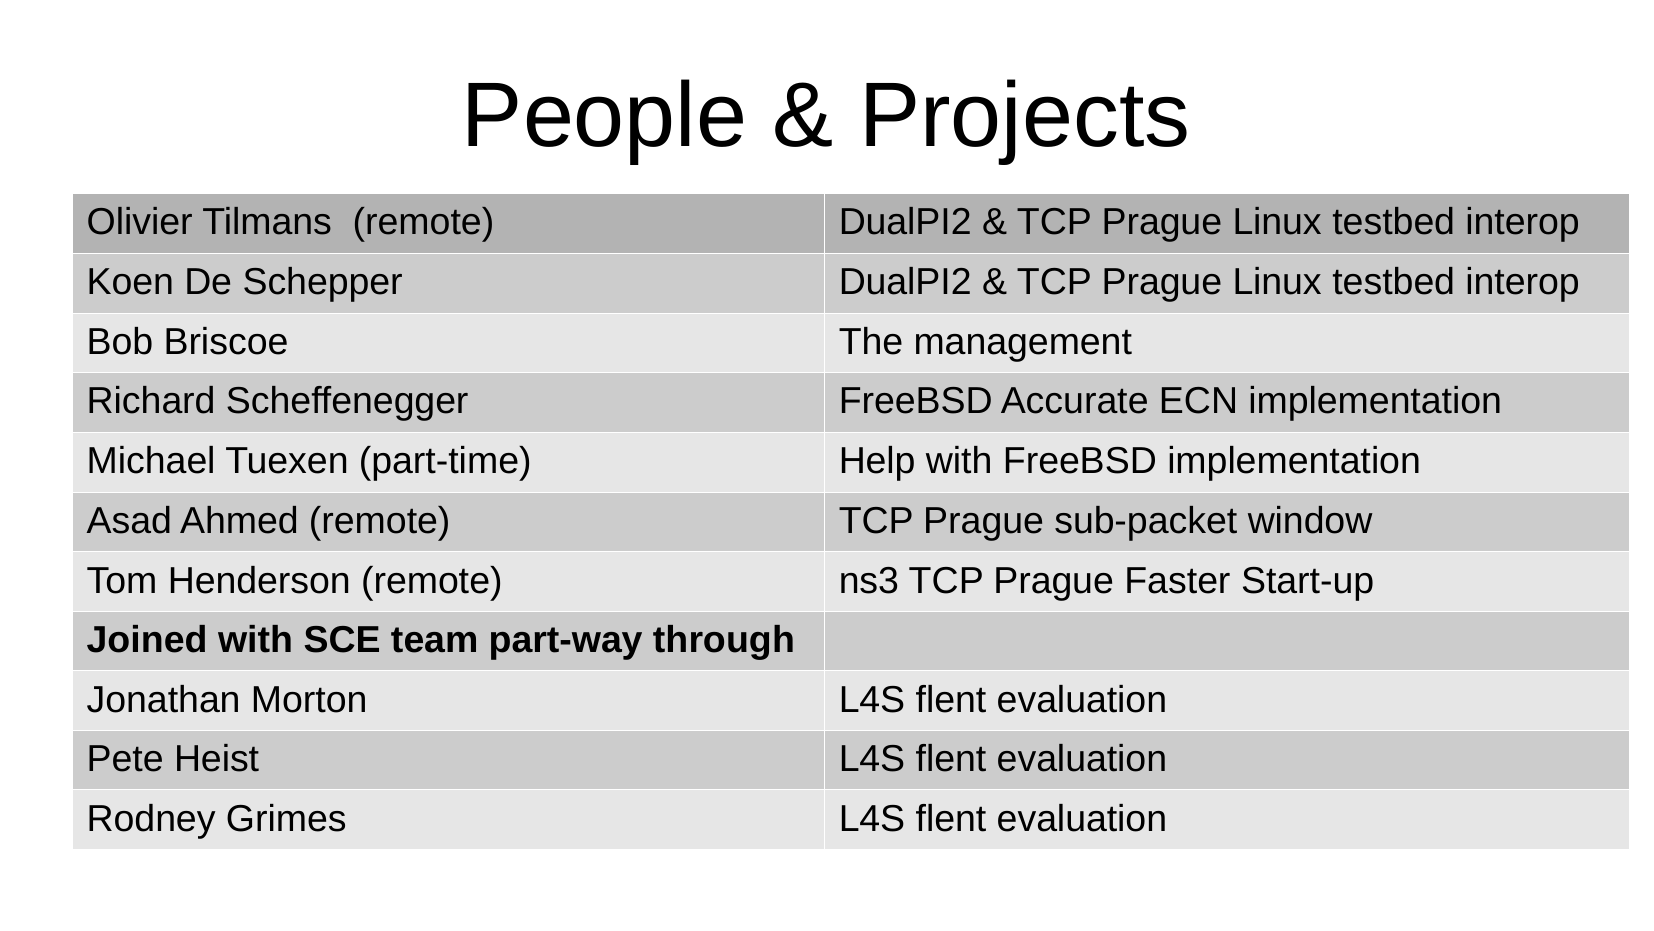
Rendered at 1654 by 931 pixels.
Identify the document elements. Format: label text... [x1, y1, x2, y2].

table_cell Jonathan Morton [73, 671, 824, 730]
table_cell Tom Henderson (remote) [73, 552, 824, 611]
table_cell FreeBSD Accurate ECN implementation [825, 373, 1629, 432]
table_cell Joined with SCE team part-way through [73, 612, 824, 670]
table_cell Pete Heist [73, 731, 824, 789]
table_cell [825, 612, 1629, 670]
table_cell Help with FreeBSD implementation [825, 433, 1629, 492]
table_cell Michael Tuexen (part-time) [73, 433, 824, 492]
table_header DualPI2 & TCP Prague Linux testbed interop [825, 194, 1629, 253]
table_cell Asad Ahmed (remote) [73, 493, 824, 551]
table_cell The management [825, 314, 1629, 372]
title People & Projects [82, 37, 1571, 193]
table_cell Bob Briscoe [73, 314, 824, 372]
table_cell Koen De Schepper [73, 254, 824, 313]
table_cell Rodney Grimes [73, 790, 824, 849]
table_cell L4S flent evaluation [825, 671, 1629, 730]
table_header Olivier Tilmans (remote) [73, 194, 824, 253]
table_cell Richard Scheffenegger [73, 373, 824, 432]
table_cell TCP Prague sub-packet window [825, 493, 1629, 551]
table_cell L4S flent evaluation [825, 790, 1629, 849]
table_cell ns3 TCP Prague Faster Start-up [825, 552, 1629, 611]
table_cell DualPI2 & TCP Prague Linux testbed interop [825, 254, 1629, 313]
table_cell L4S flent evaluation [825, 731, 1629, 789]
